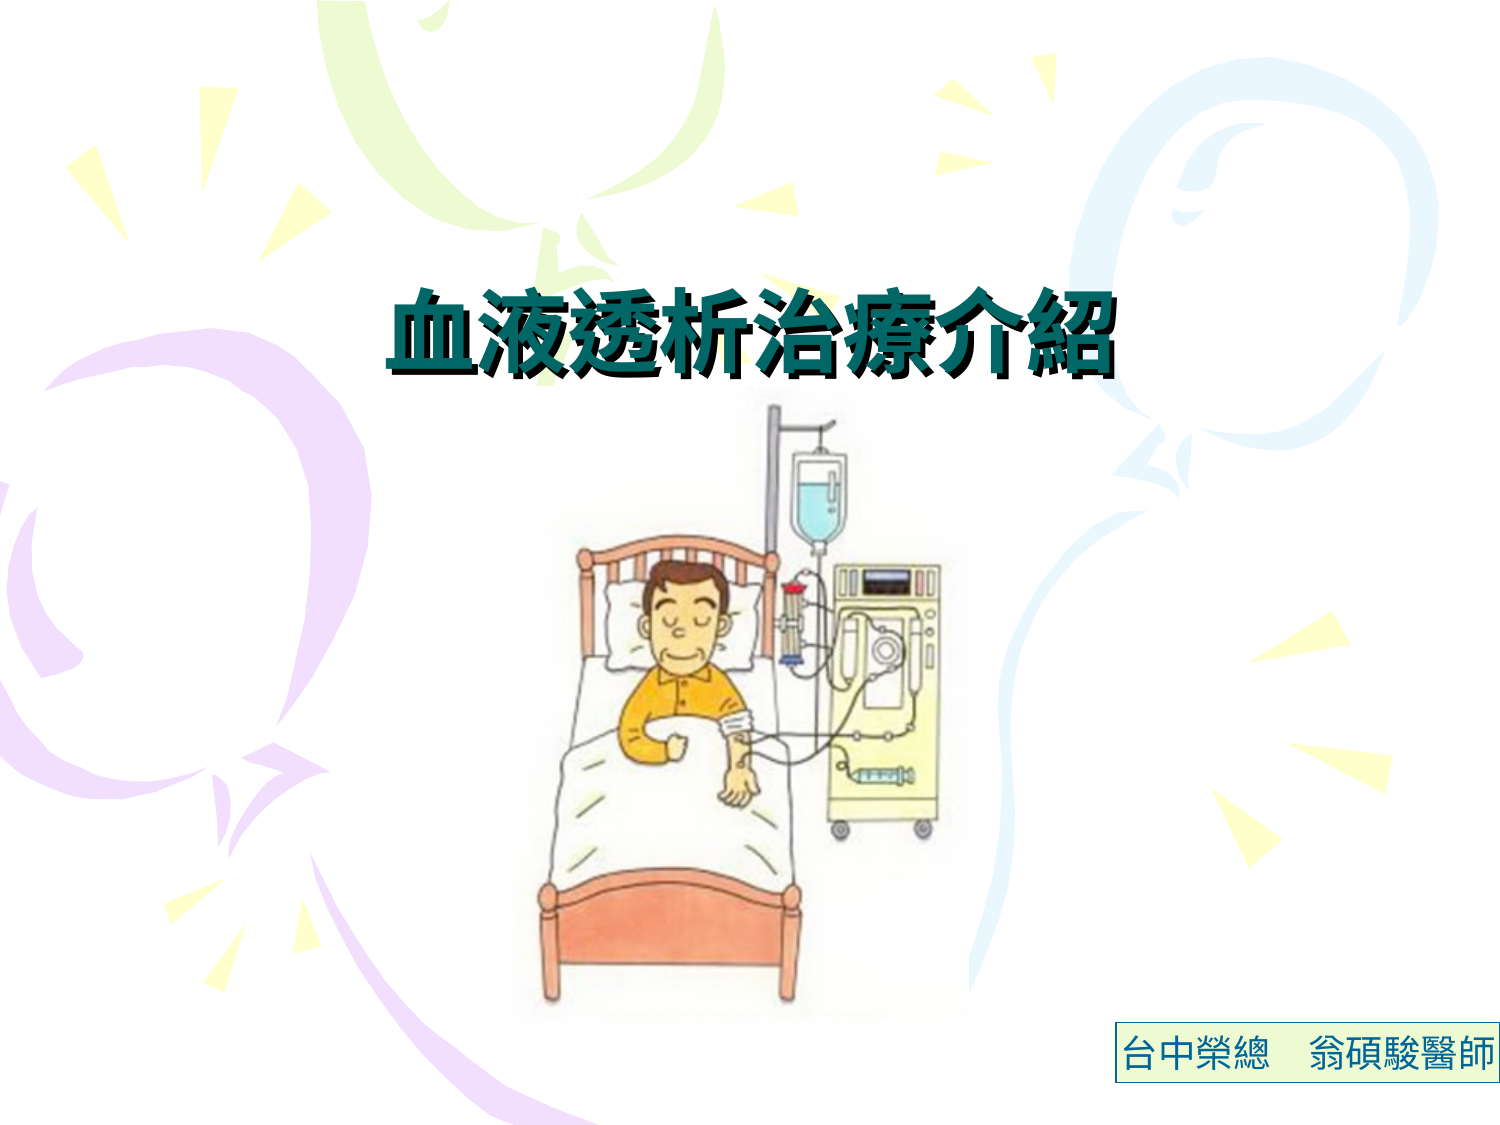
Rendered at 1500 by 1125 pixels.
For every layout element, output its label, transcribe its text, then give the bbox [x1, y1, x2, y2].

text_box 台中榮總 翁碩駿醫師 [1116, 1023, 1500, 1082]
title 血液透析治療介紹 [82, 199, 1420, 394]
picture [497, 386, 969, 1023]
